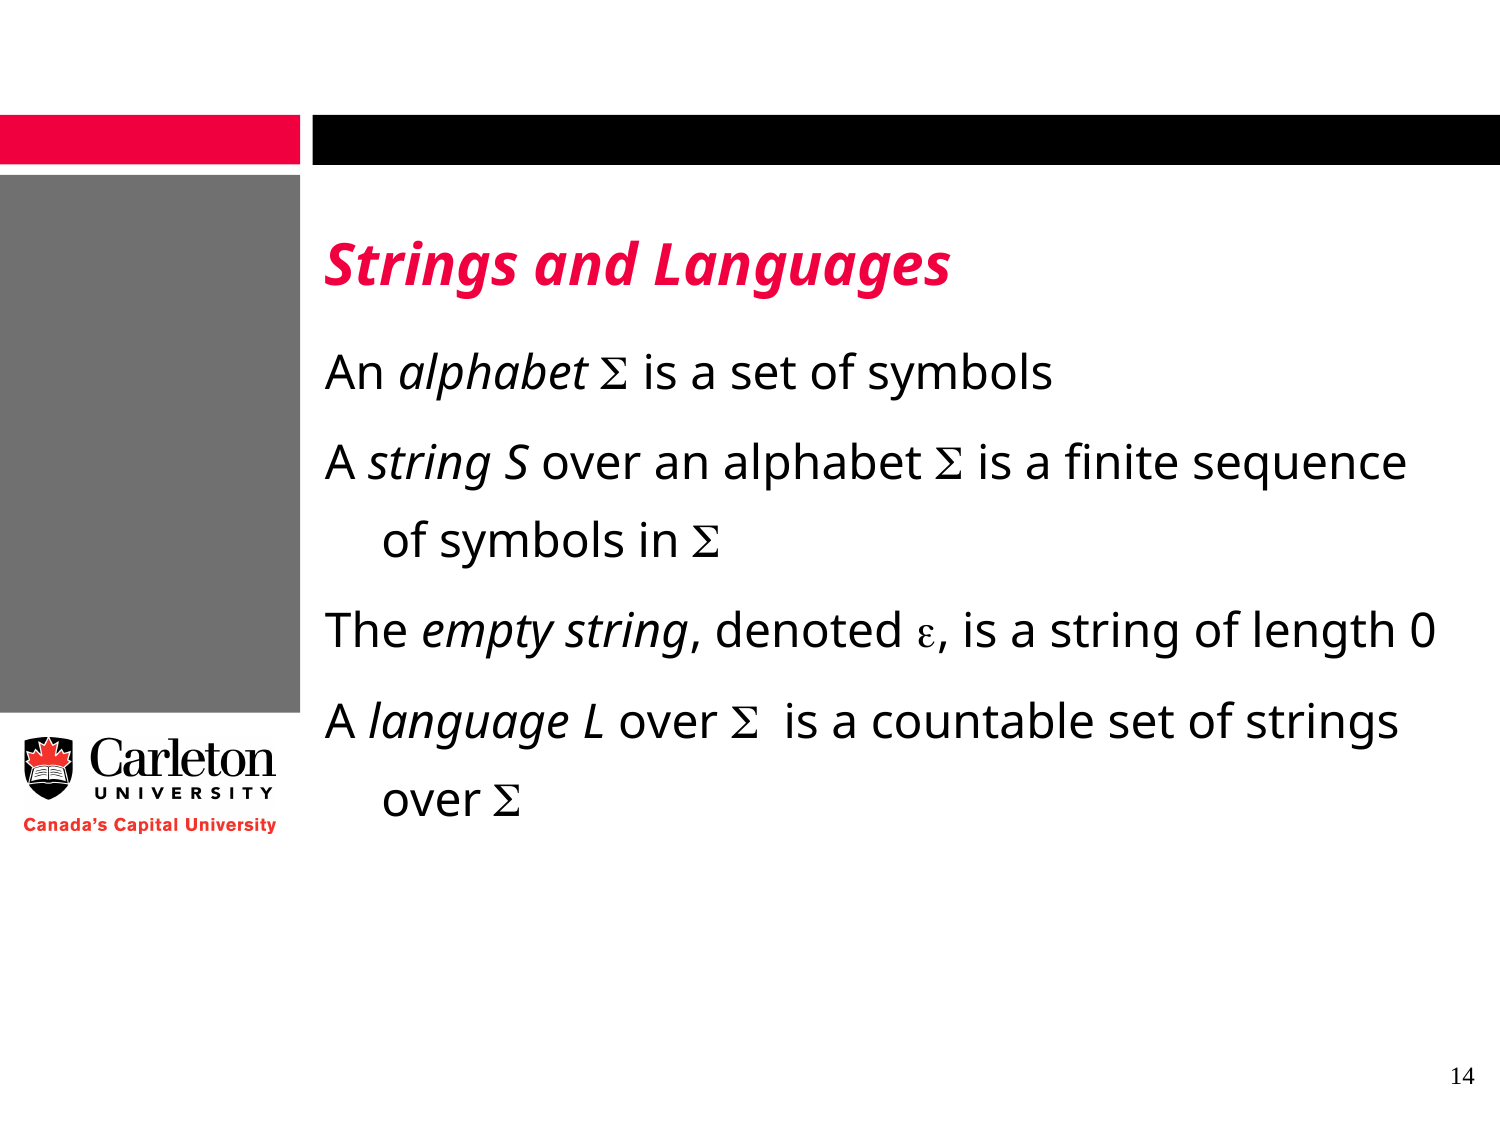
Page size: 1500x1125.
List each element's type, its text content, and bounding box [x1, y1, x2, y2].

title Strings and Languages [324, 194, 1450, 324]
picture [24, 737, 276, 834]
list An alphabet  is a set of symbols A string S over an alphabet  is a finite sequence of symbols in  The empty string, denoted , is a string of length 0 A language L over  is a countable set of strings over  [324, 324, 1450, 1036]
